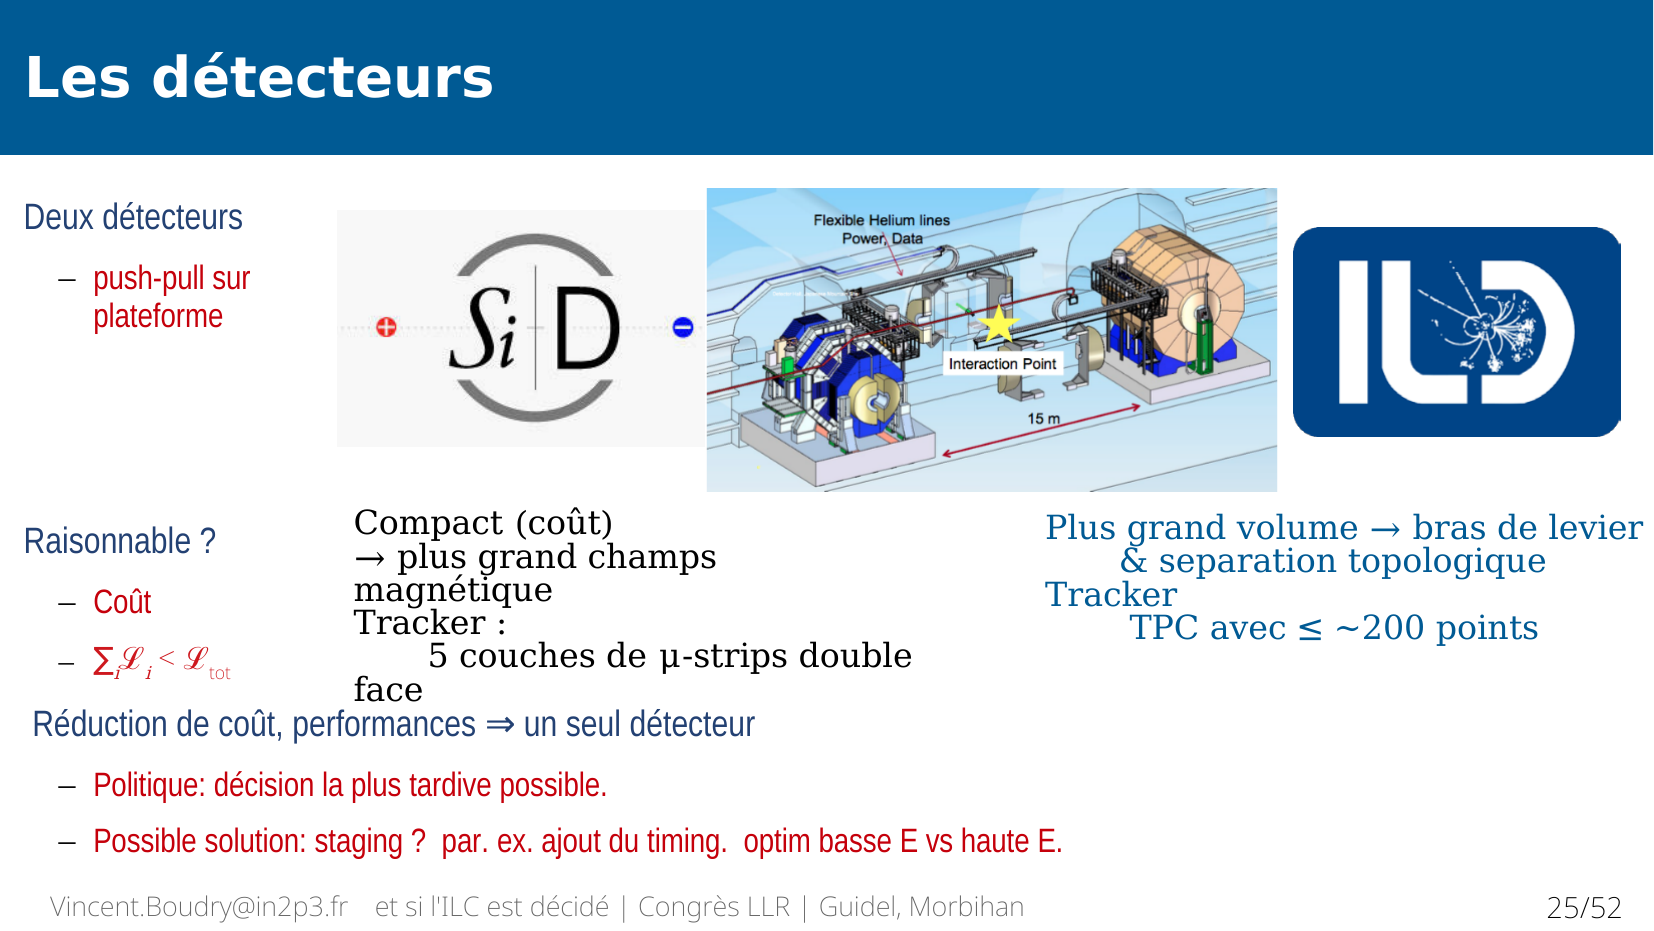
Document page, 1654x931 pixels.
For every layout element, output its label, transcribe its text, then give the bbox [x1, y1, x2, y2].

list Deux détecteurs push-pull sur plateforme Raisonnable ? Coût ∑iℒi < ℒtot Réduction de coût, performances ⇒ un seul détecteur Politique: décision la plus tardive possible. Possible solution: staging ? par. ex. ajout du timing. optim basse E vs haute E. [23, 195, 1630, 867]
title Les détecteurs [24, 12, 1635, 143]
text_box Compact (coût) → plus grand champs magnétique Tracker : 5 couches de μ-strips double face [338, 501, 929, 748]
picture [337, 188, 1279, 492]
picture [1293, 227, 1621, 437]
text_box Plus grand volume → bras de levier & separation topologique Tracker TPC avec ≤ ~200 points [1030, 505, 1654, 732]
